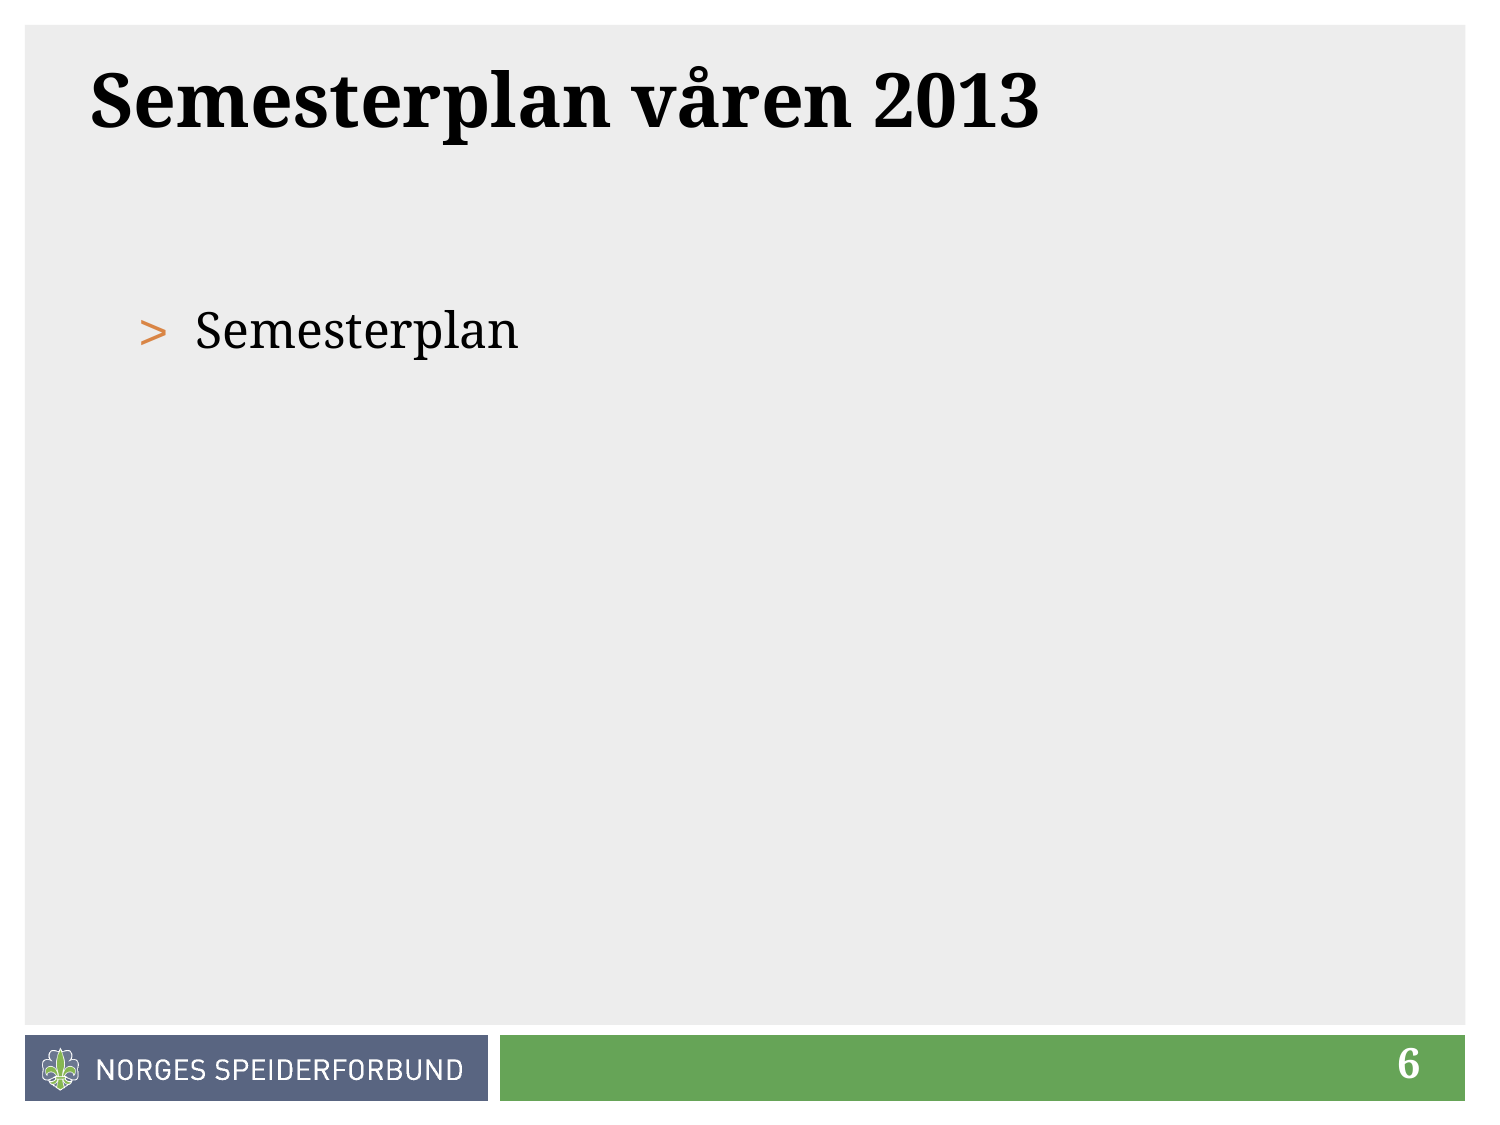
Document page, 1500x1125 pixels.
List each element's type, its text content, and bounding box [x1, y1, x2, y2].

list Semesterplan [123, 290, 1374, 965]
title Semesterplan våren 2013 [75, 45, 1426, 233]
